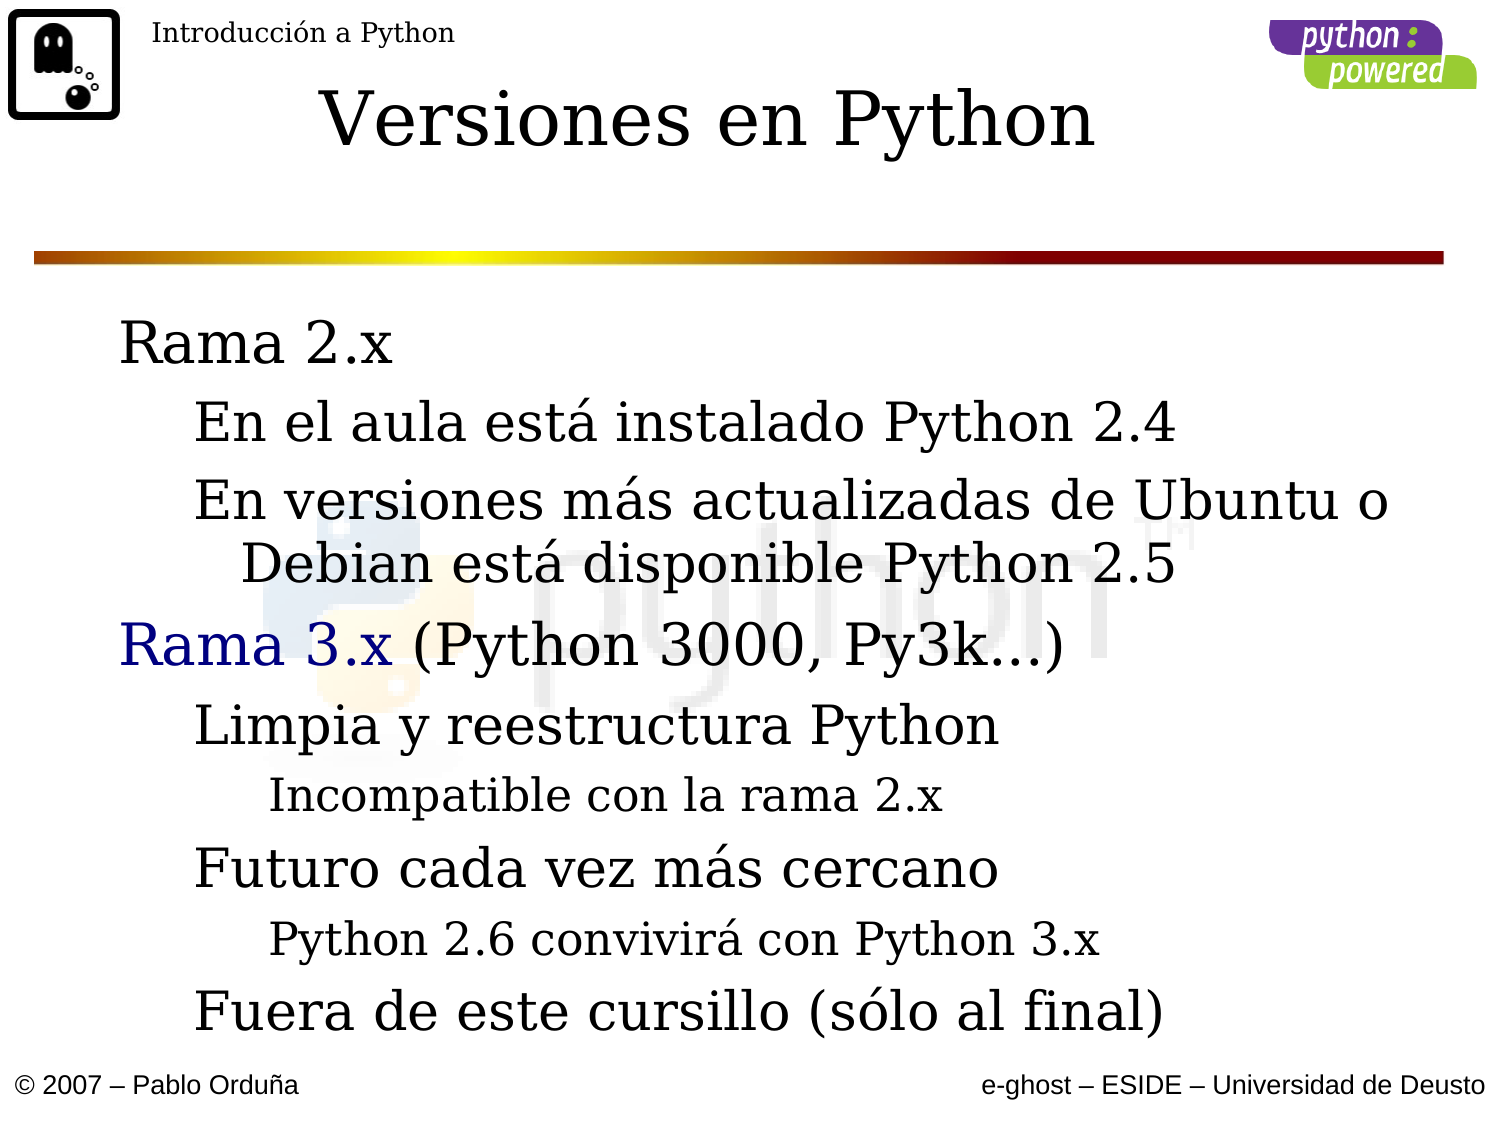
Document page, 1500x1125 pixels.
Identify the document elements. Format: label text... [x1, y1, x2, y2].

picture [1269, 20, 1477, 89]
list Rama 2.x En el aula está instalado Python 2.4 En versiones más actualizadas de Ubuntu o Debian está disponible Python 2.5 Rama 3.x (Python 3000, Py3k...) Limpia y reestructura Python Incompatible con la rama 2.x Futuro cada vez más cercano Python 2.6 convivirá con Python 3.x Fuera de este cursillo (sólo al final) [118, 309, 1394, 1044]
picture [5, 7, 125, 124]
title Versiones en Python [118, 66, 1300, 174]
picture [34, 251, 1447, 266]
